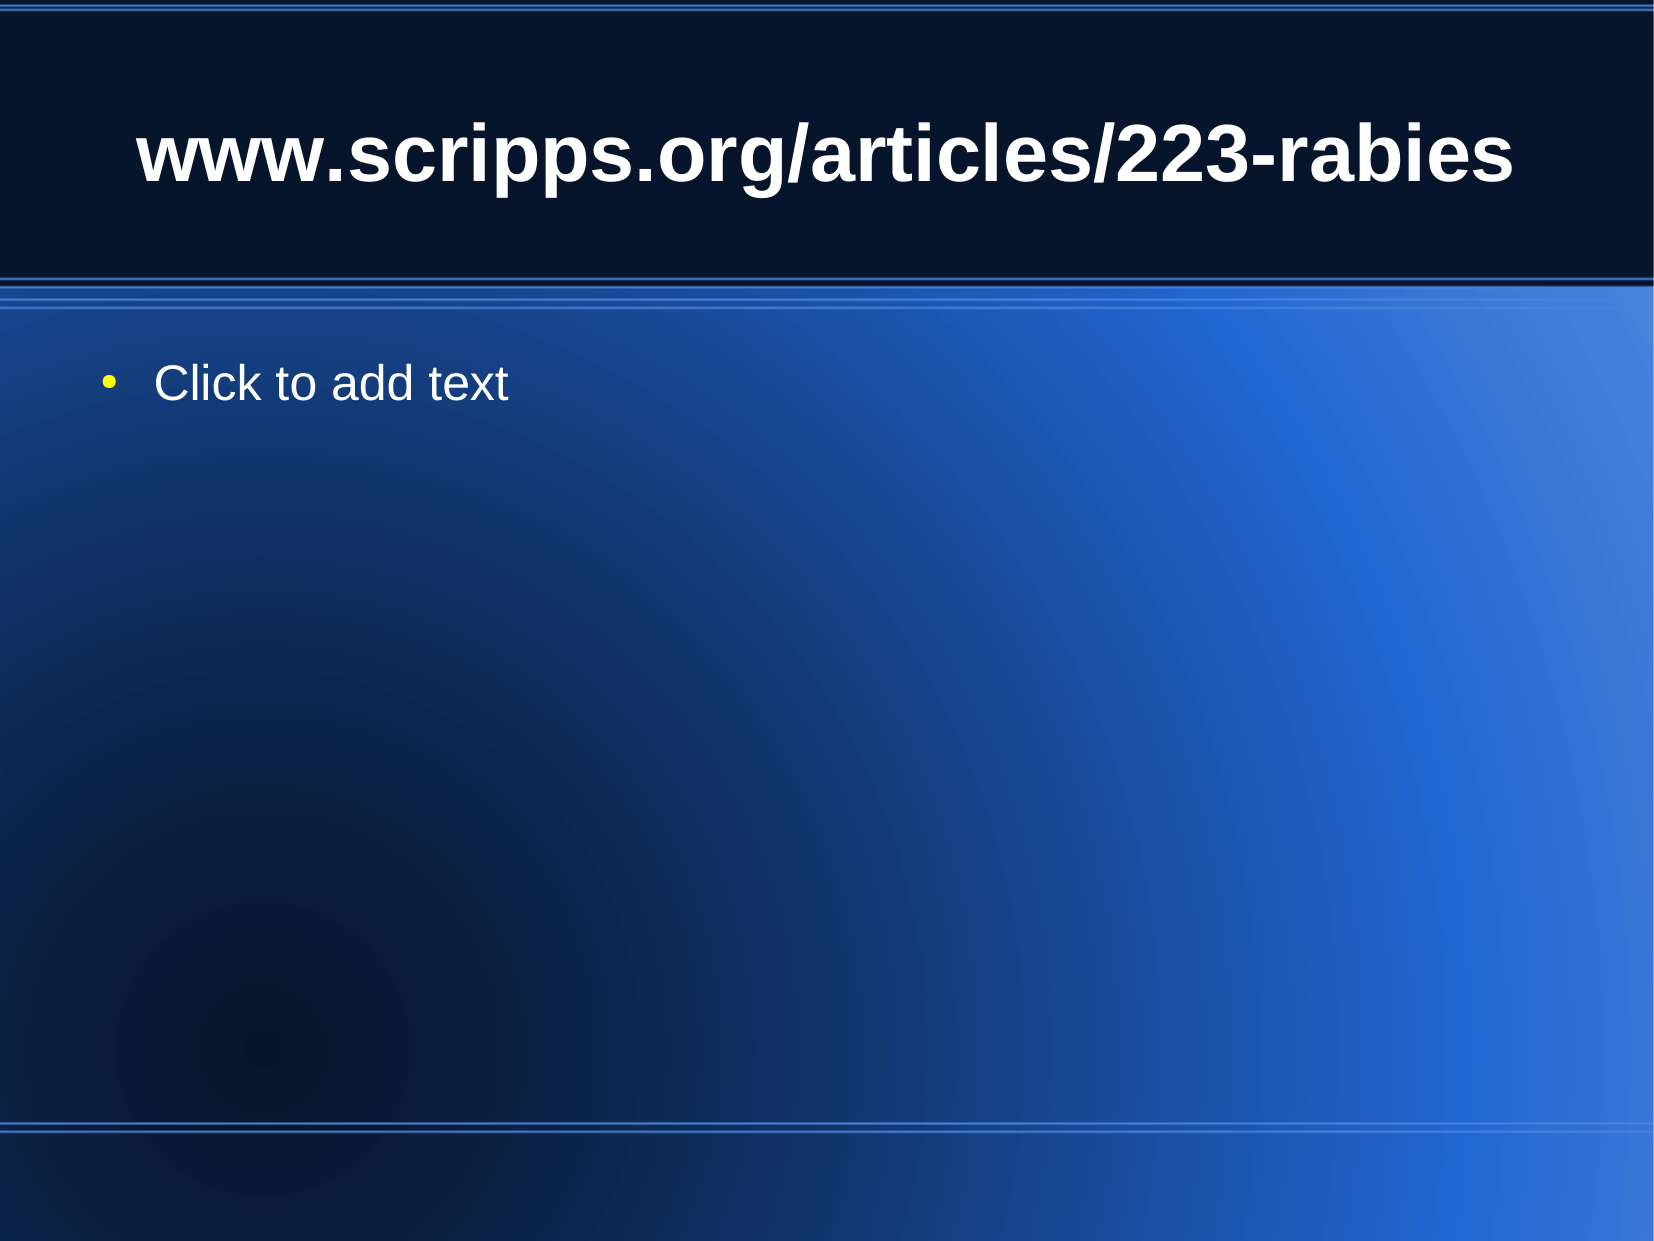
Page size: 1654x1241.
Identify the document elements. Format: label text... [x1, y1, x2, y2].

picture [0, 0, 1654, 1241]
title www.scripps.org/articles/223-rabies [82, 49, 1571, 257]
list Click to add text [82, 355, 1571, 1058]
